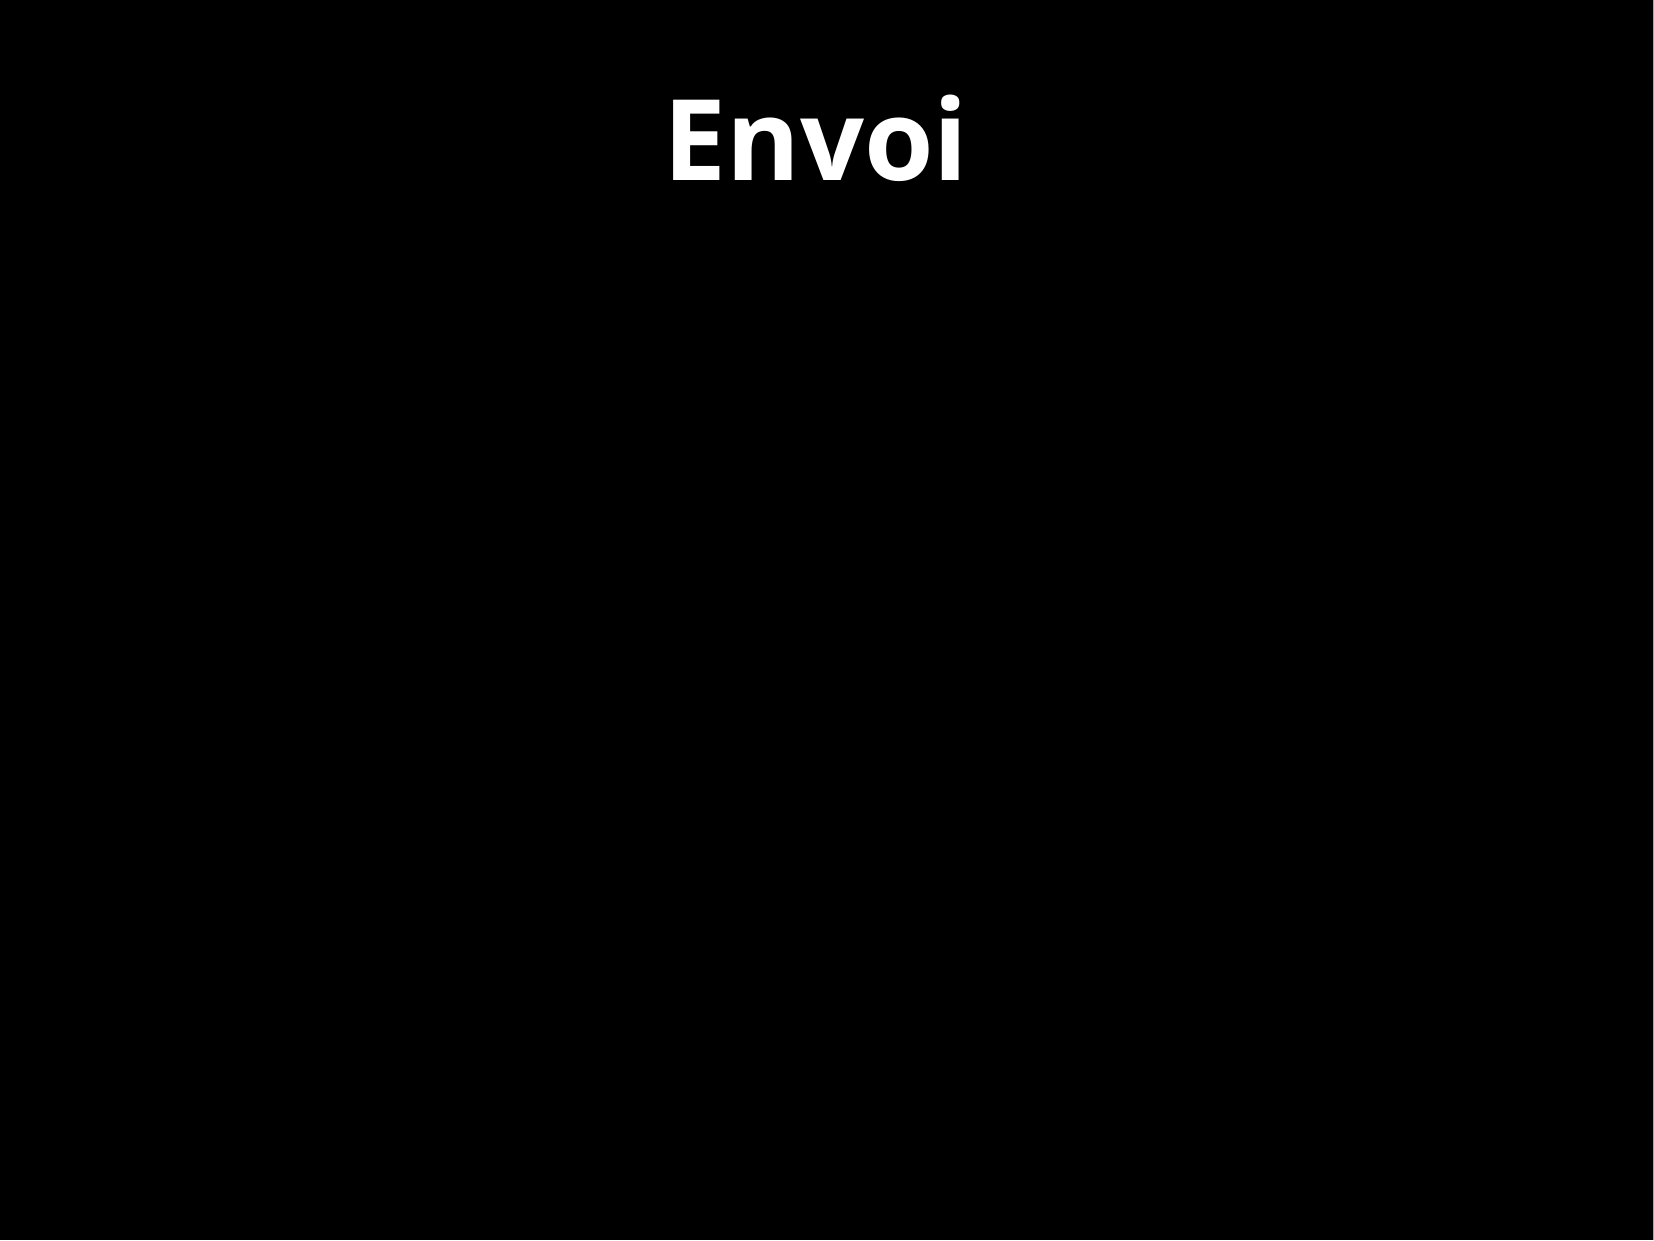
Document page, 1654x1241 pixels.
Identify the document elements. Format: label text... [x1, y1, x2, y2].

list Envoi [71, 60, 1560, 1069]
